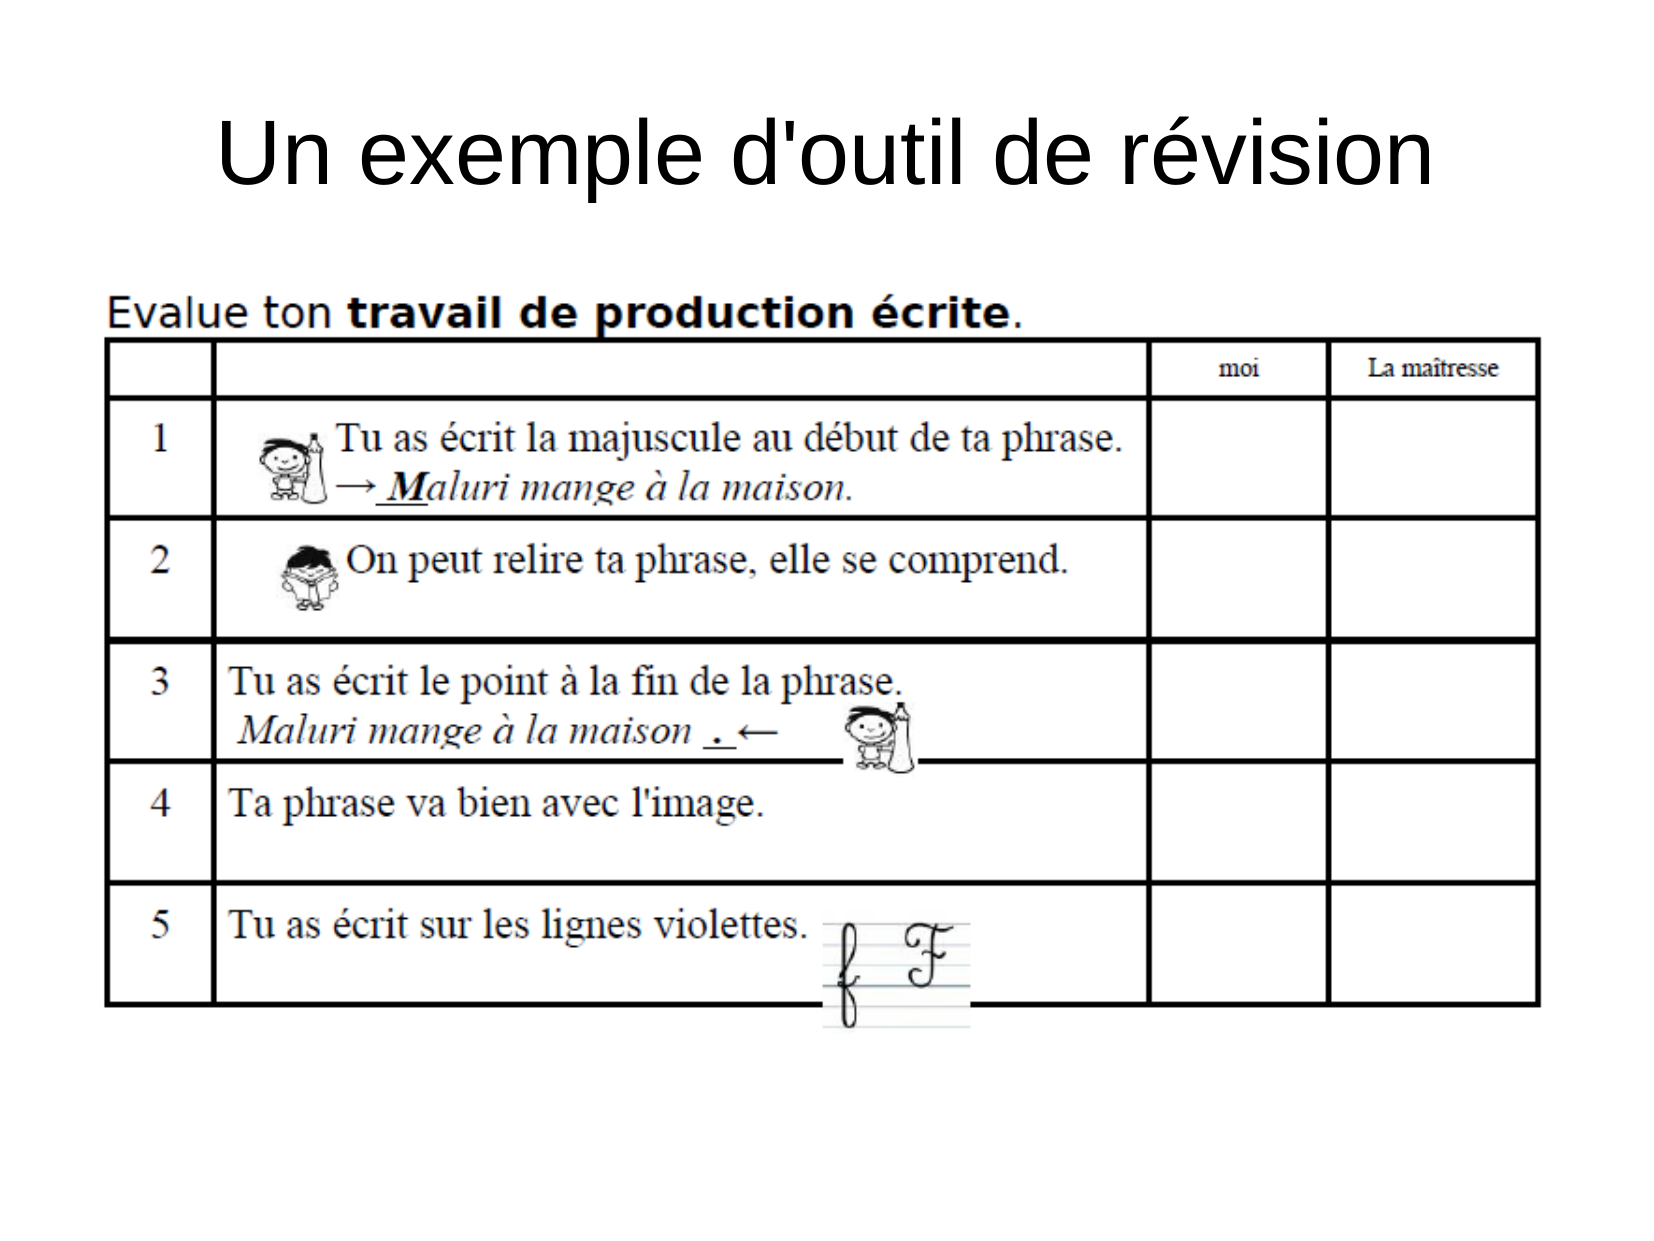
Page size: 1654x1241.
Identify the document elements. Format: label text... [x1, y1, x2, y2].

picture [88, 274, 1560, 1034]
title Un exemple d'outil de révision [82, 49, 1571, 257]
